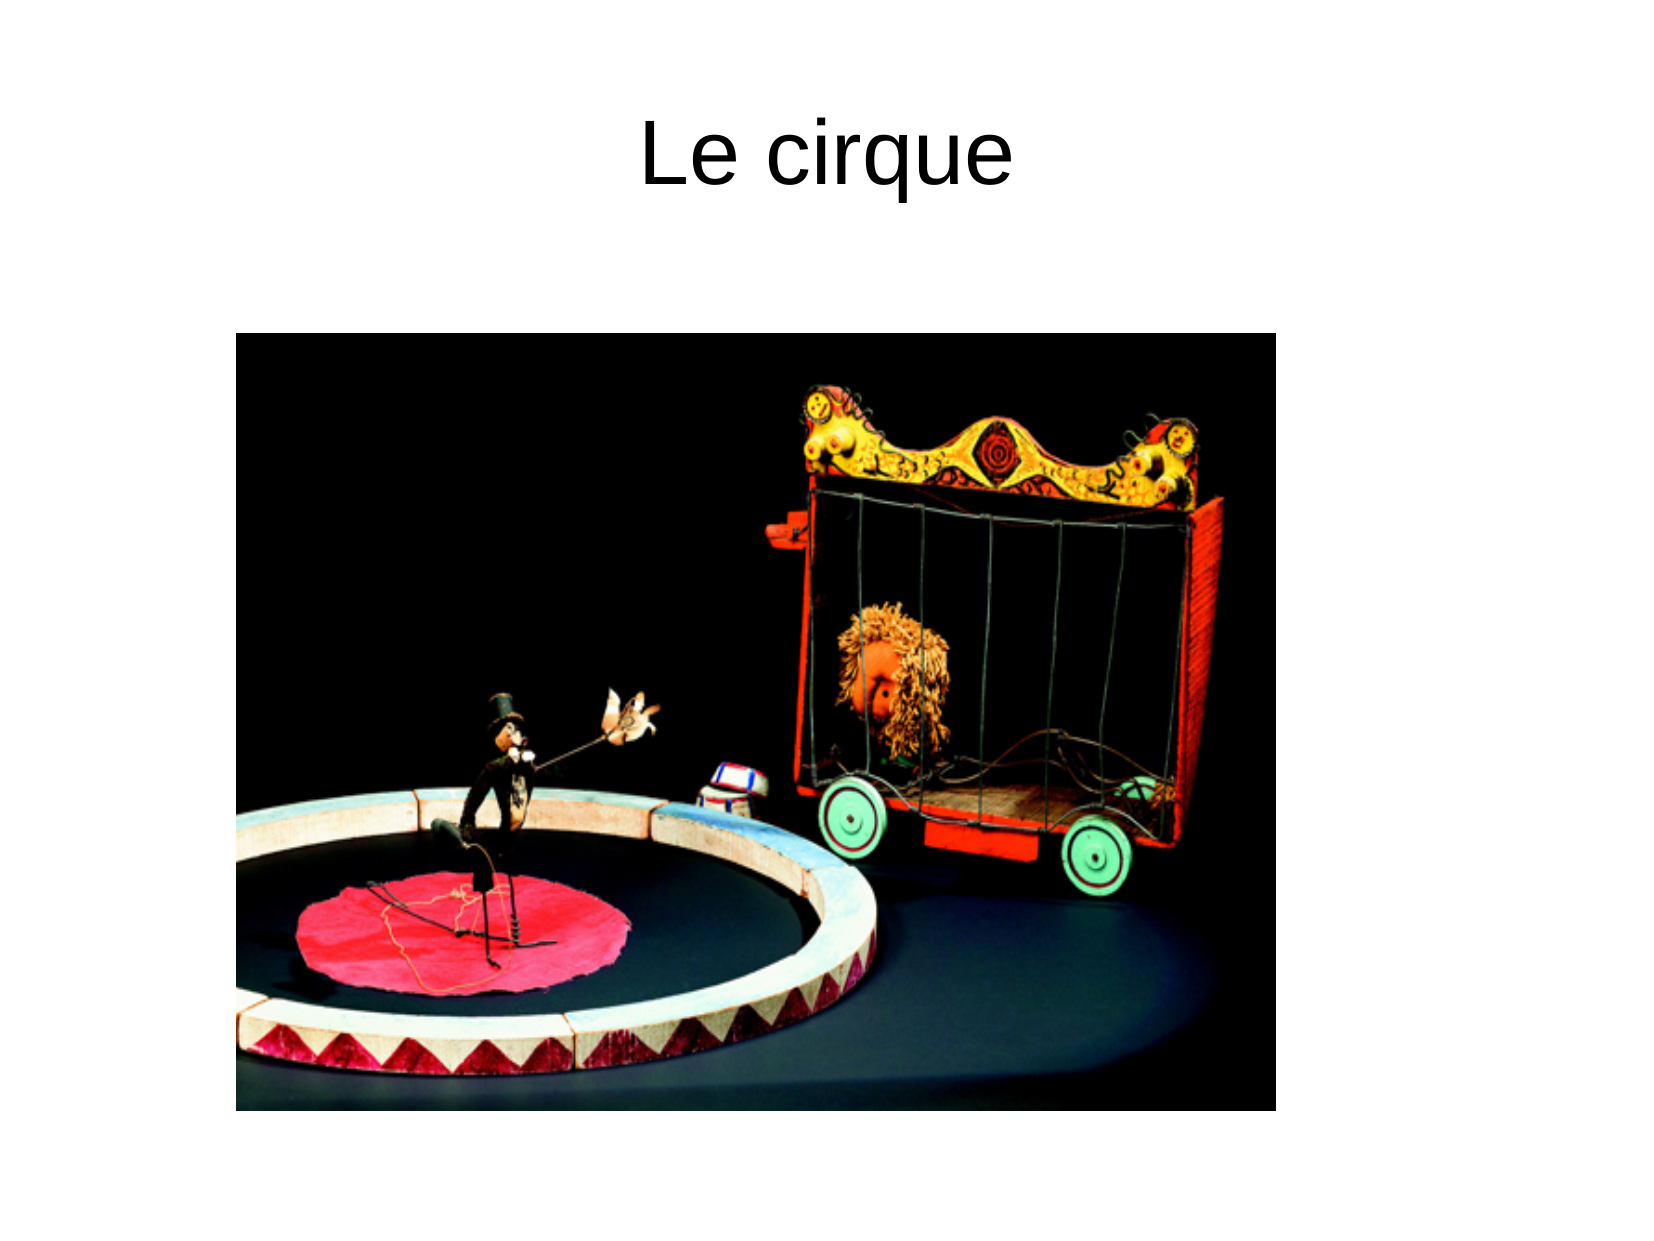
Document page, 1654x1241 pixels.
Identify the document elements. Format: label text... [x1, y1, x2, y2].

picture [236, 333, 1276, 1111]
title Le cirque [82, 49, 1571, 257]
